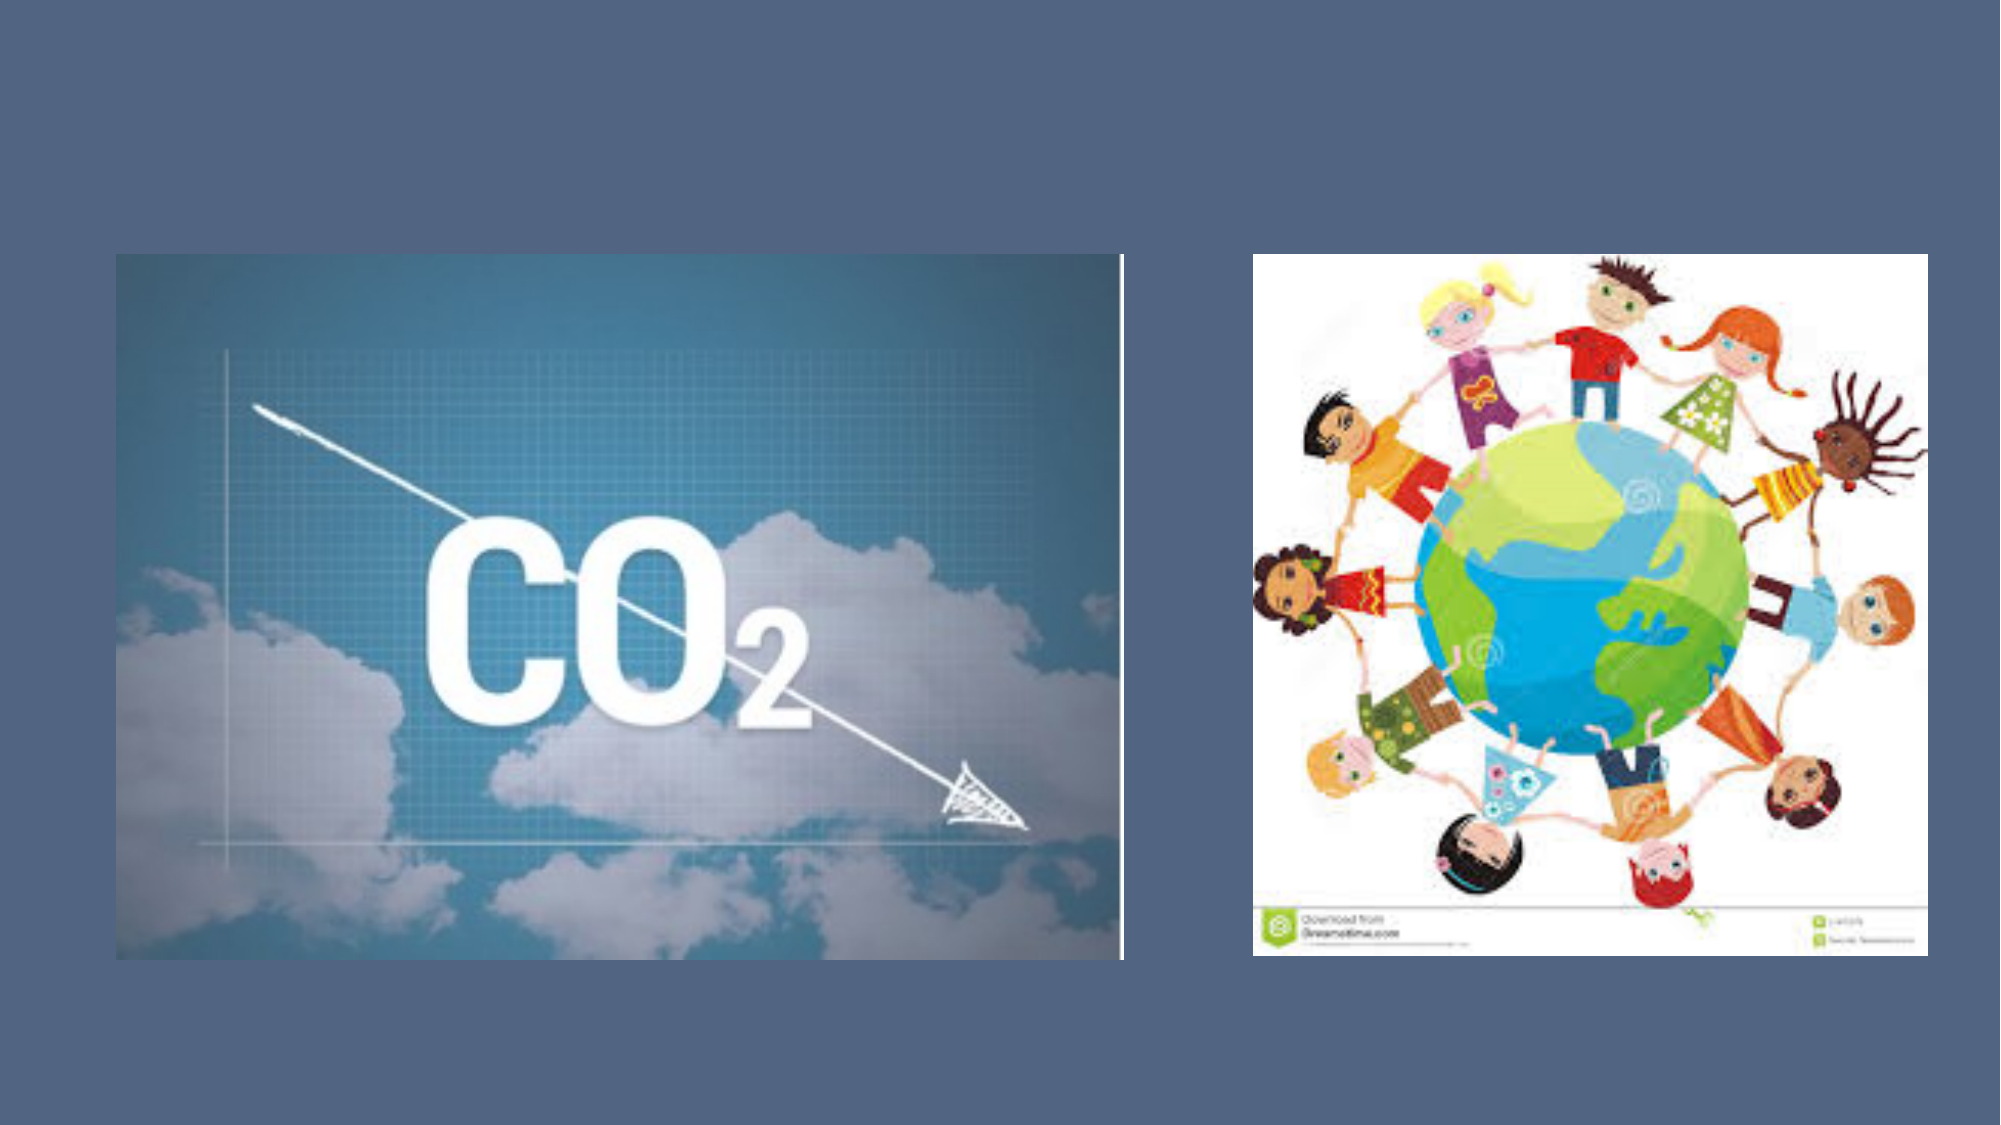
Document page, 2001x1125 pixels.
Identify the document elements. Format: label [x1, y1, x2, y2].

picture [116, 254, 1124, 960]
picture [1253, 254, 1928, 957]
